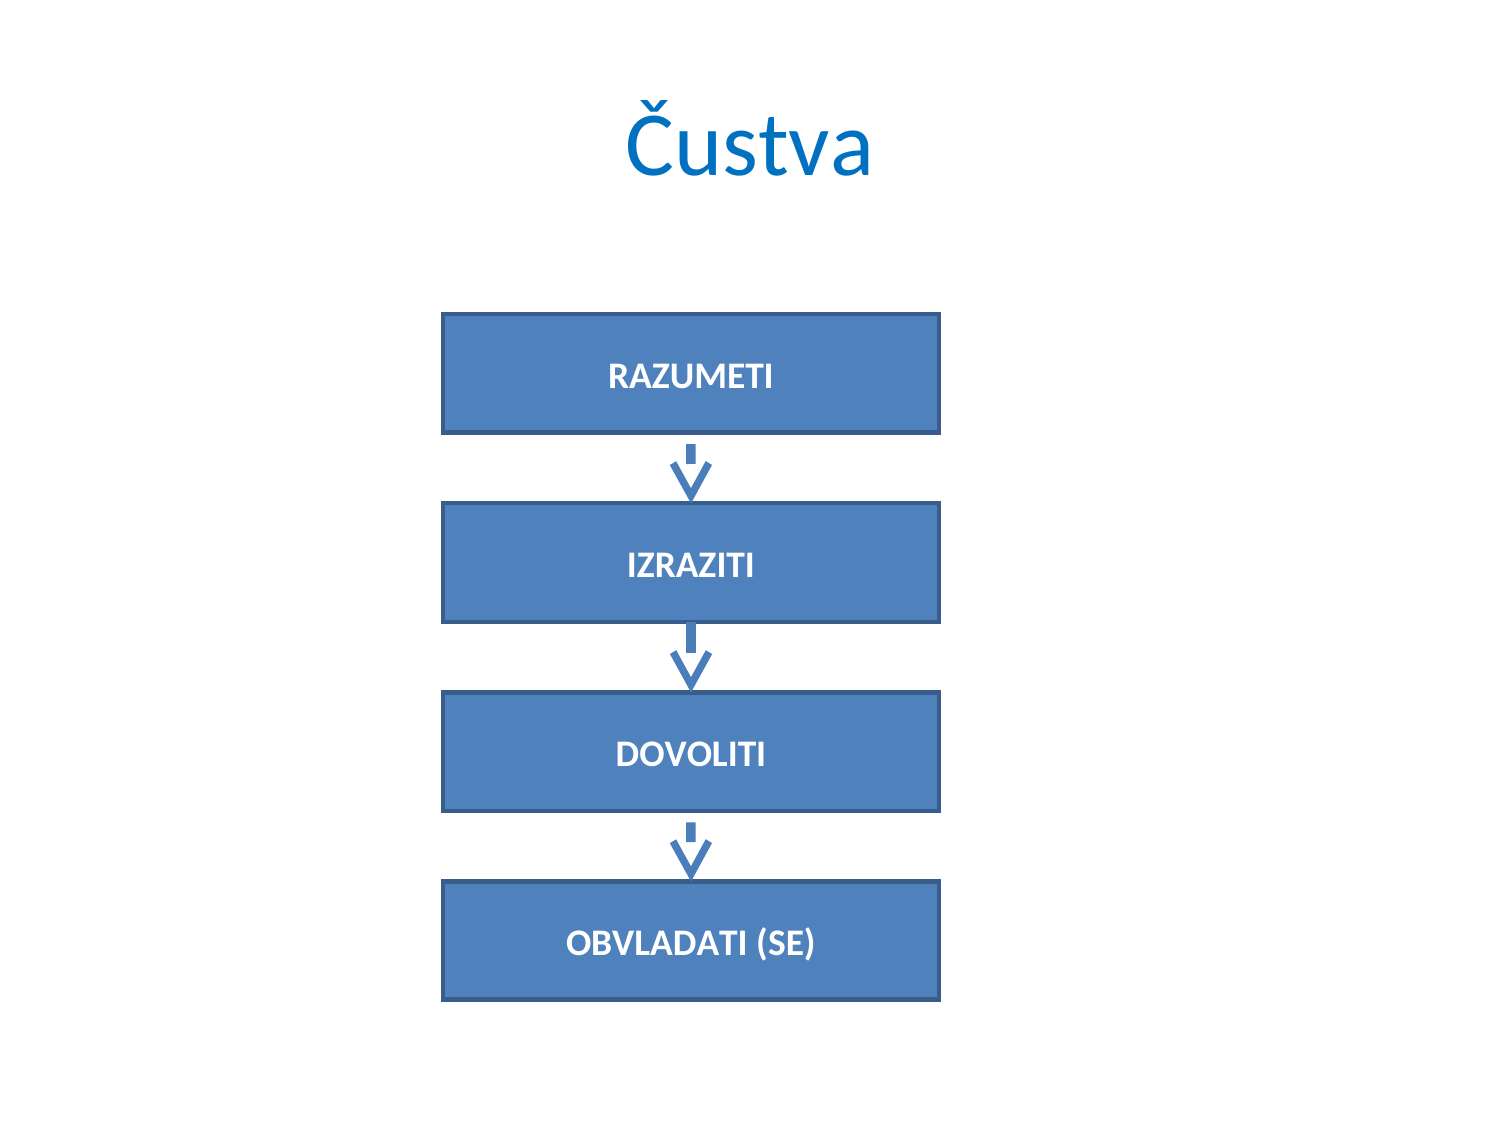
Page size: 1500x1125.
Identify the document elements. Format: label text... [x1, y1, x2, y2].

title Čustva [75, 45, 1426, 233]
text_box DOVOLITI [442, 692, 940, 811]
text_box RAZUMETI [442, 314, 940, 433]
text_box IZRAZITI [442, 503, 940, 622]
list [75, 262, 1426, 1006]
text_box OBVLADATI (SE) [442, 881, 940, 1000]
